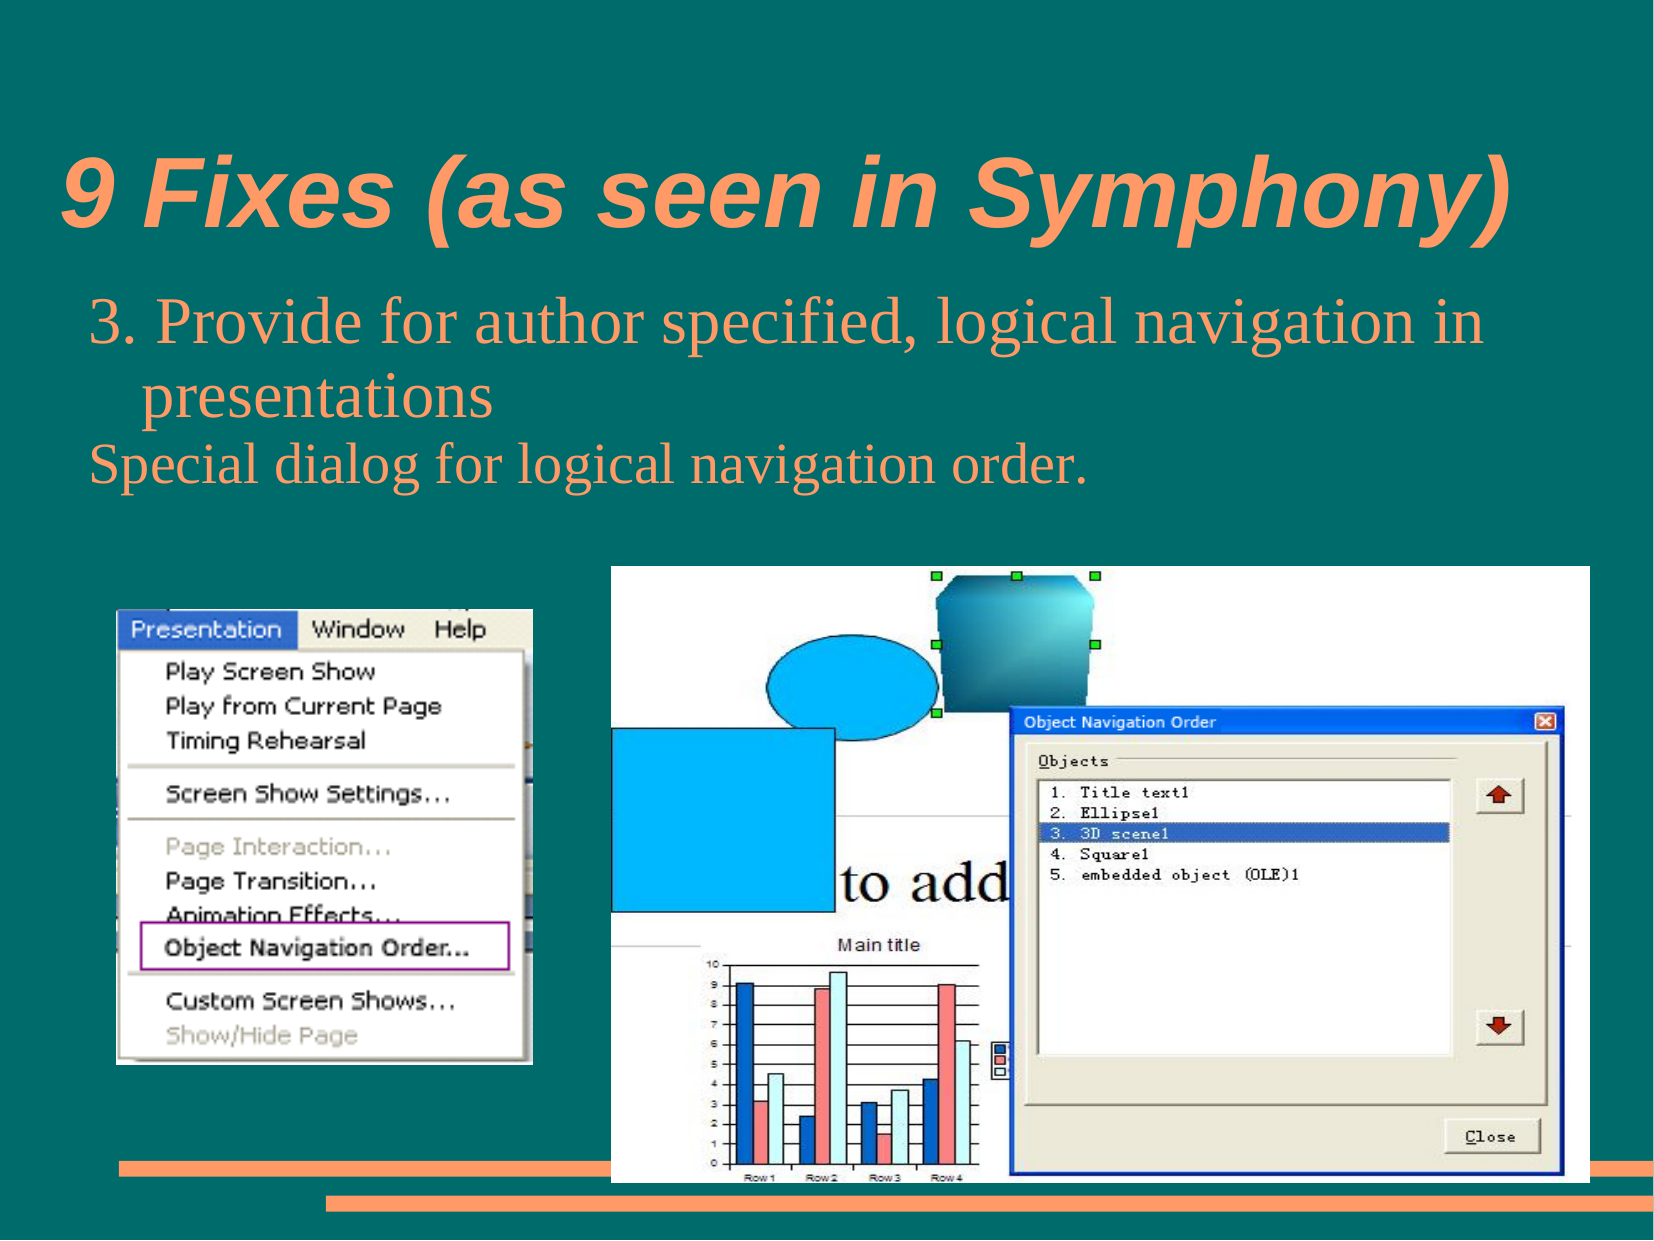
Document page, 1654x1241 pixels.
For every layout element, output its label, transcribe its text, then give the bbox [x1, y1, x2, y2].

chart [116, 609, 533, 1065]
list 3. Provide for author specified, logical navigation in presentations Special dialog for logical navigation order. [70, 283, 1545, 523]
title 9 Fixes (as seen in Symphony) [59, 134, 1611, 251]
picture [611, 566, 1590, 1183]
